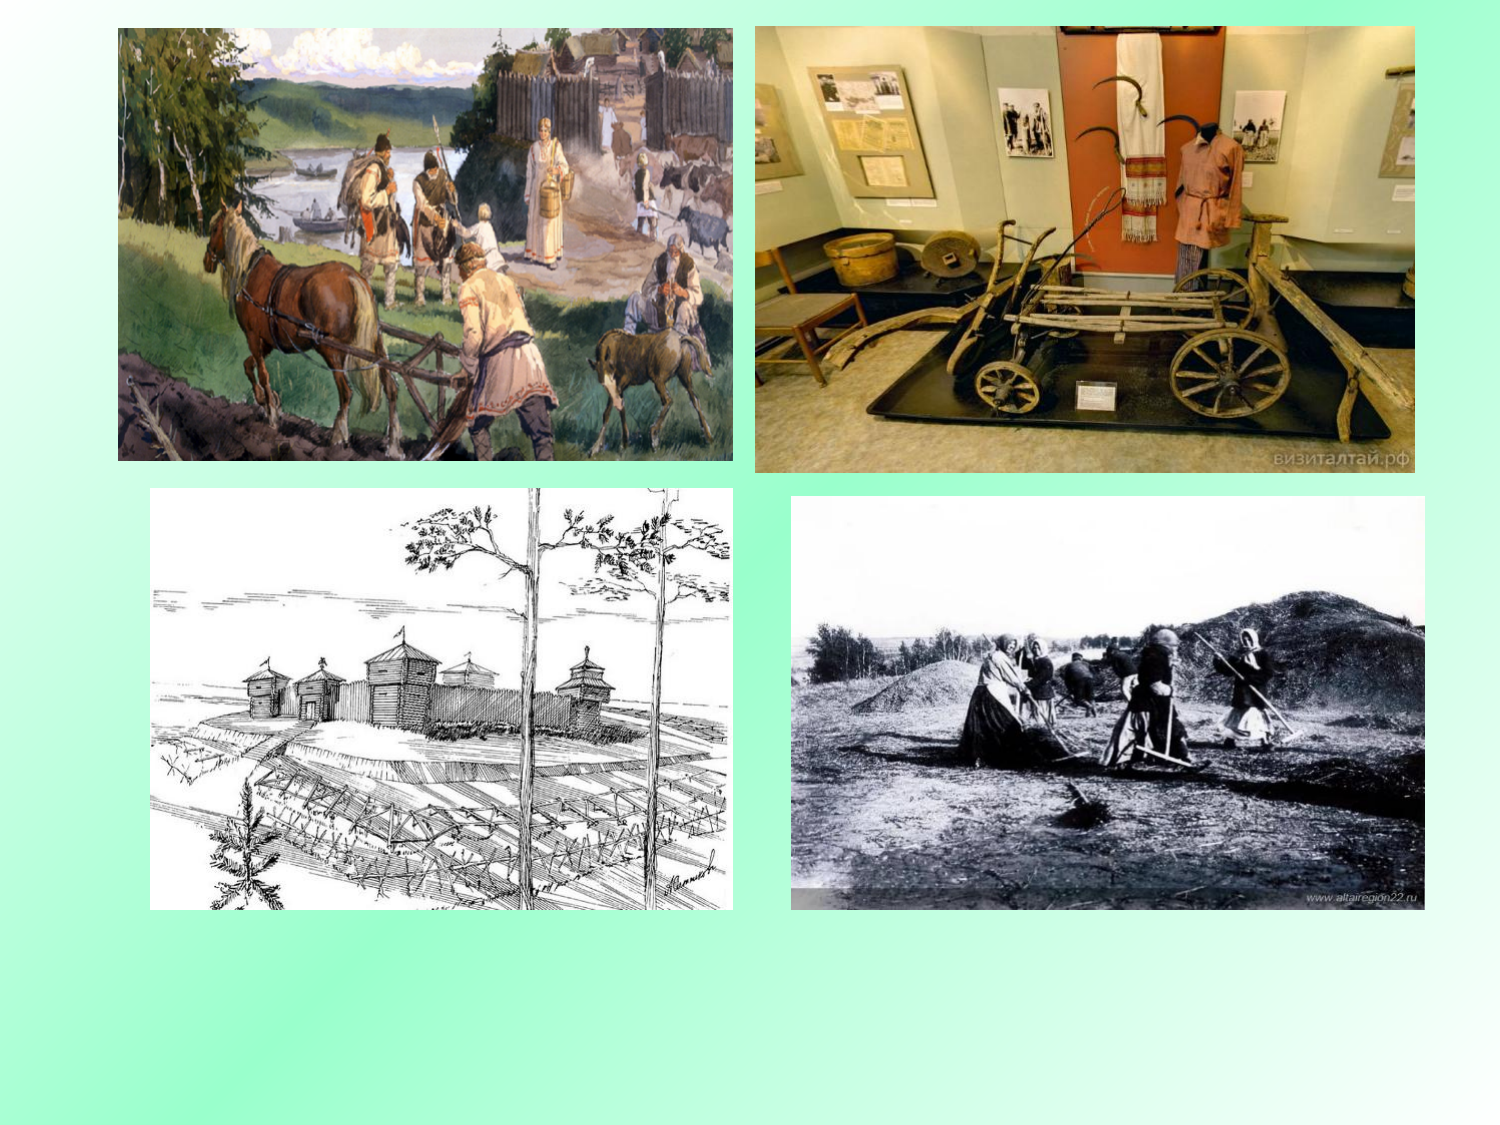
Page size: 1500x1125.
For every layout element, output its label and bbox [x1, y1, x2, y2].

picture [755, 26, 1415, 473]
picture [118, 28, 733, 461]
picture [150, 488, 733, 910]
picture [791, 496, 1425, 910]
